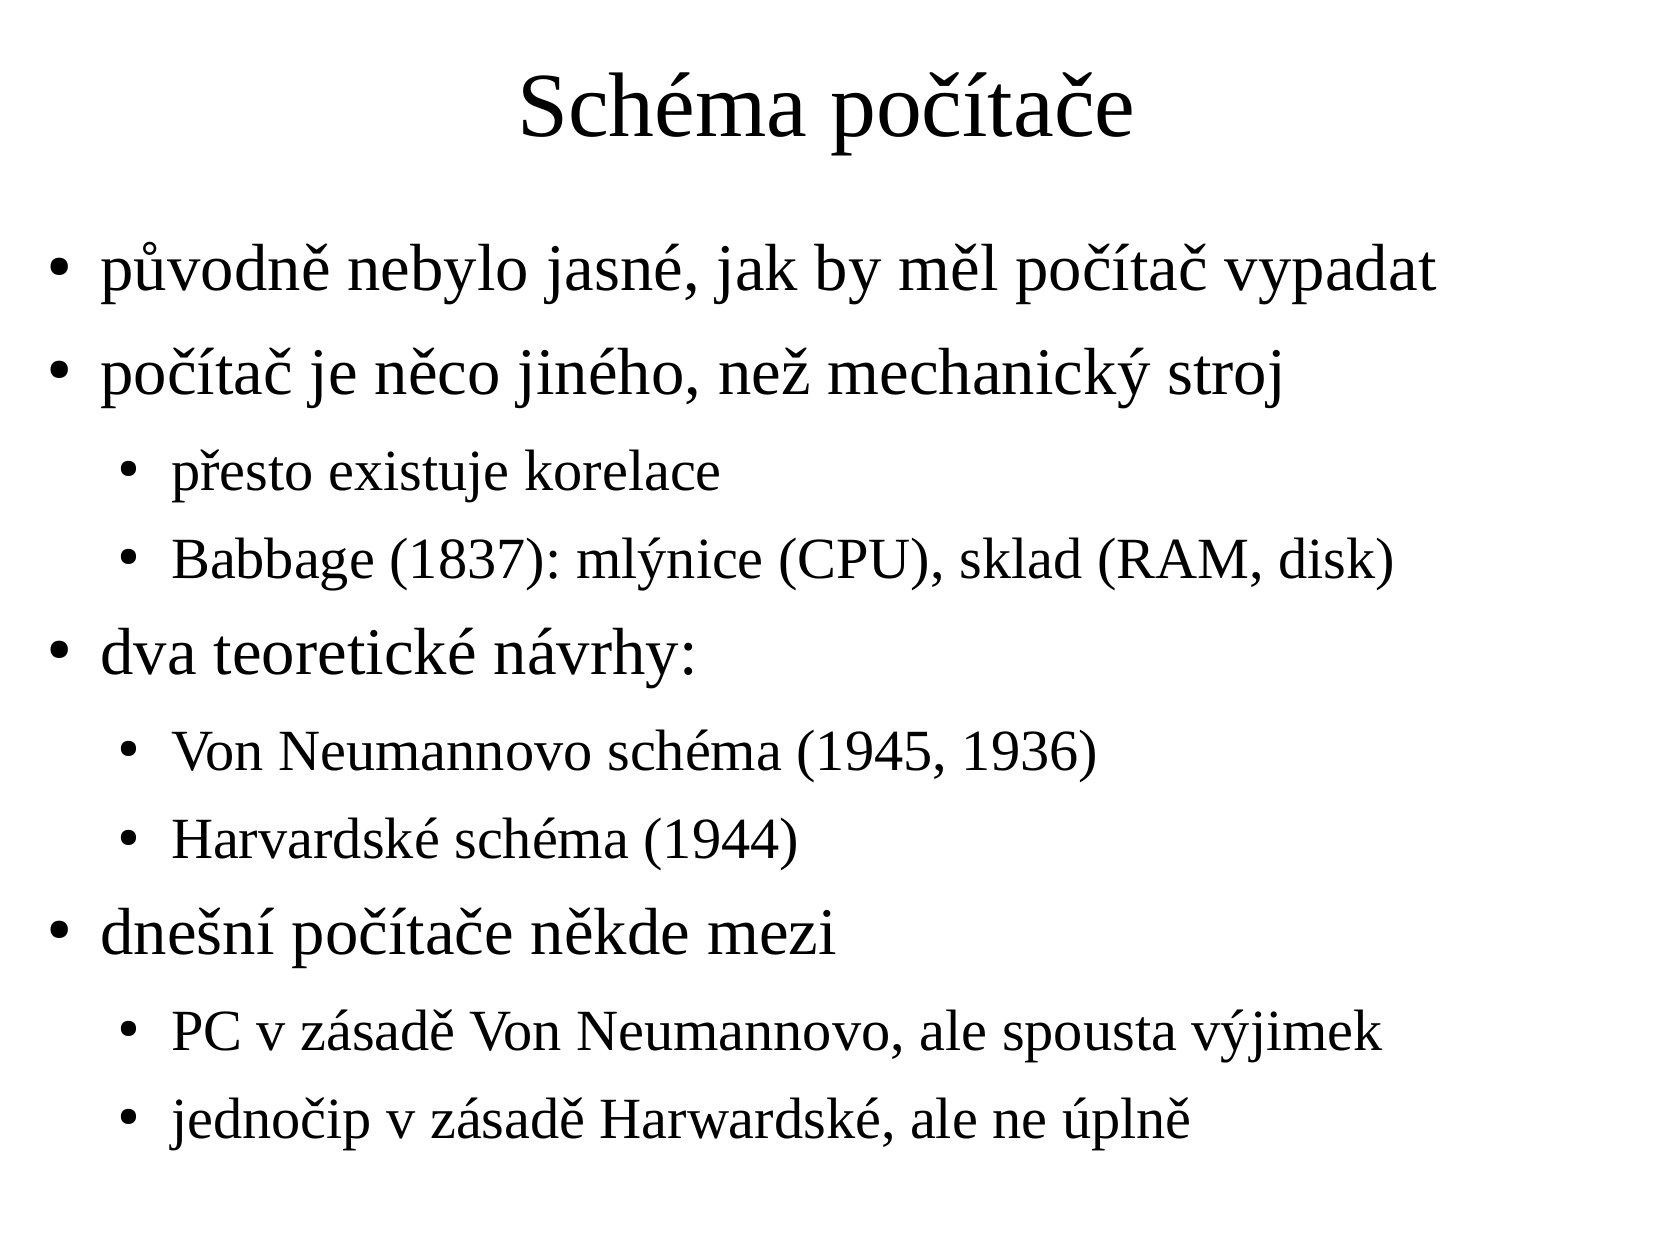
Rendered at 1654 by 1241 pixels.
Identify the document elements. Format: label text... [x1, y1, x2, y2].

title Schéma počítače [82, 9, 1571, 202]
list původně nebylo jasné, jak by měl počítač vypadat počítač je něco jiného, než mechanický stroj přesto existuje korelace Babbage (1837): mlýnice (CPU), sklad (RAM, disk) dva teoretické návrhy: Von Neumannovo schéma (1945, 1936) Harvardské schéma (1944) dnešní počítače někde mezi PC v zásadě Von Neumannovo, ale spousta výjimek jednočip v zásadě Harwardské, ale ne úplně [29, 231, 1625, 1157]
